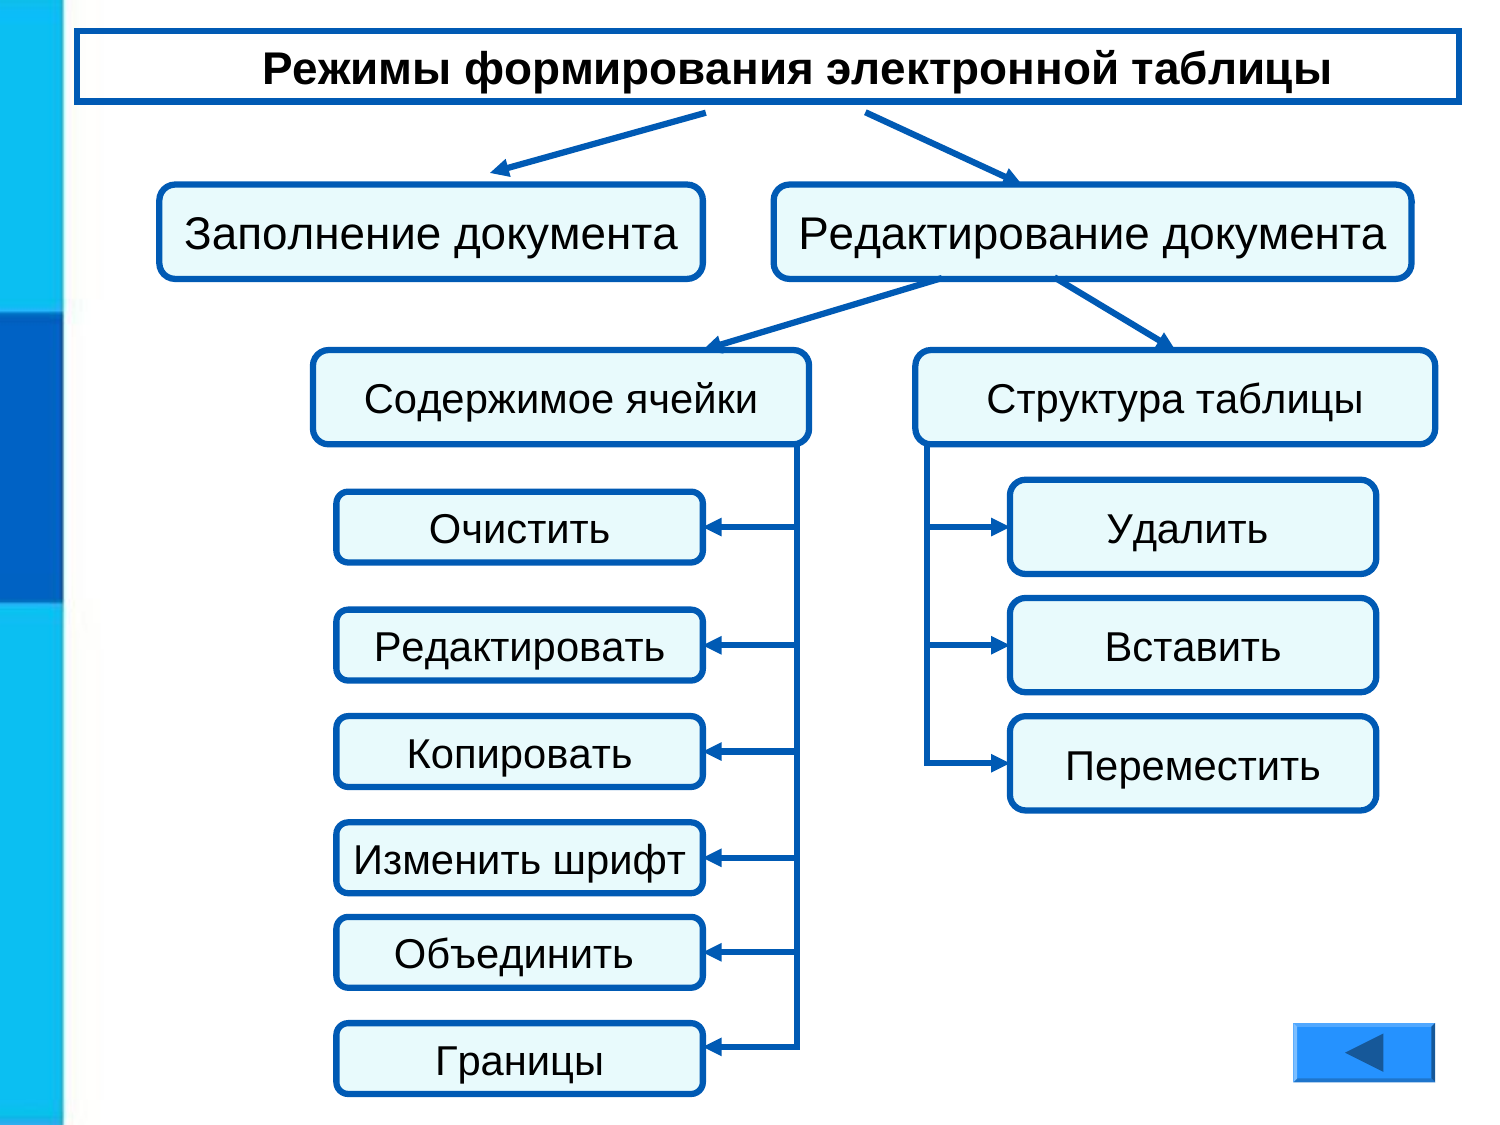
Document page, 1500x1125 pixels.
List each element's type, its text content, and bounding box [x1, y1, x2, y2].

picture [0, 0, 1500, 1125]
text_box Переместить [1009, 716, 1377, 811]
text_box Вставить [1009, 597, 1377, 693]
text_box Редактировать [336, 609, 703, 681]
text_box Изменить шрифт [336, 822, 703, 894]
text_box Удалить [1009, 479, 1377, 575]
text_box Объединить [336, 916, 703, 988]
text_box Содержимое ячейки [312, 350, 810, 445]
text_box Редактирование документа [773, 184, 1412, 279]
text_box Копировать [336, 716, 703, 787]
text_box Режимы формирования электронной таблицы [76, 31, 1459, 102]
text_box [1294, 1023, 1436, 1083]
text_box Границы [336, 1023, 703, 1094]
text_box Структура таблицы [915, 350, 1436, 445]
text_box Заполнение документа [159, 184, 703, 279]
text_box Очистить [336, 491, 703, 563]
